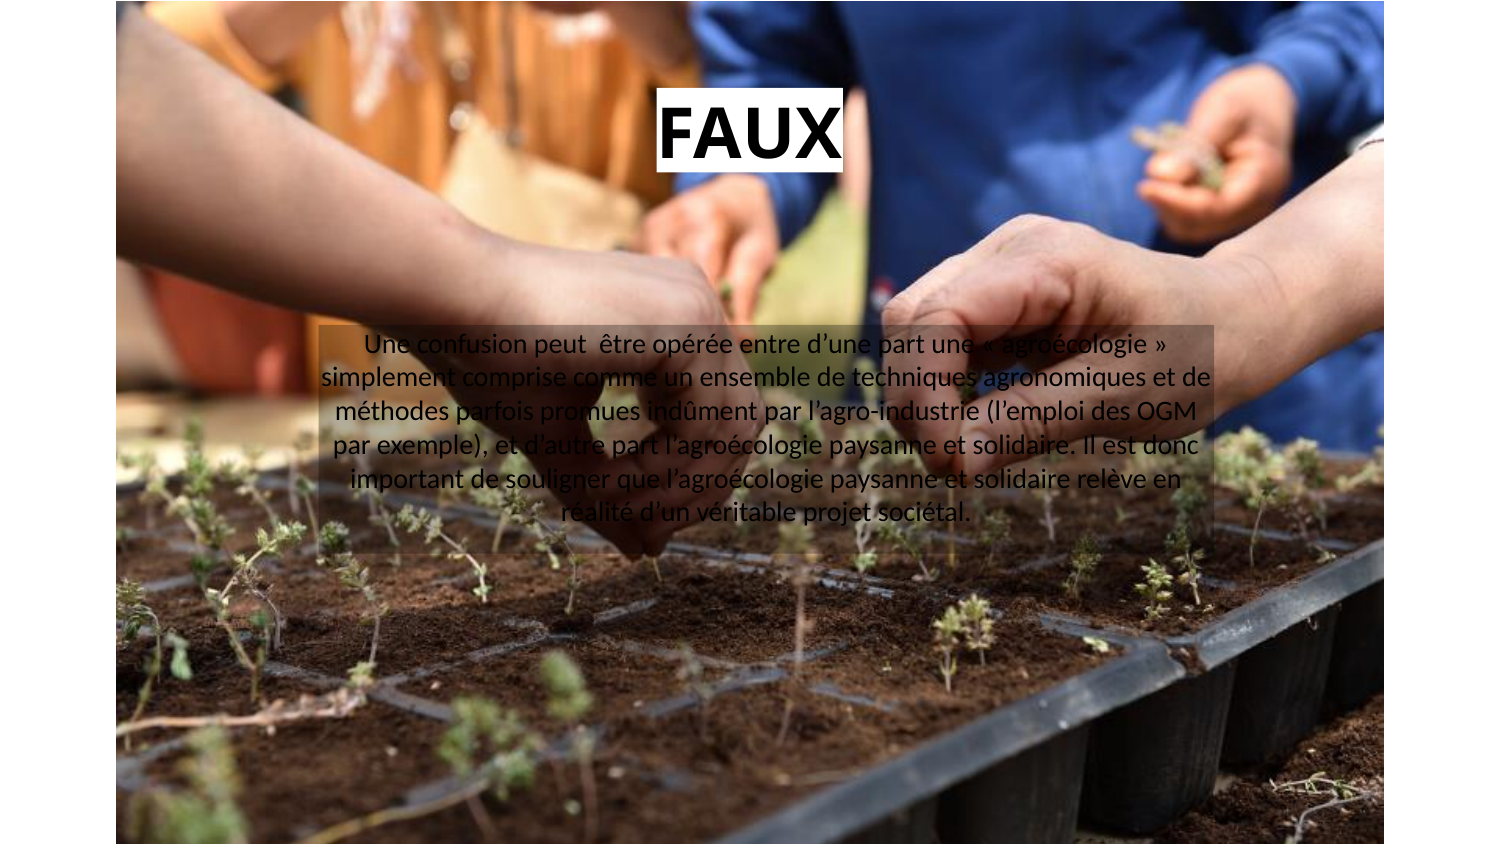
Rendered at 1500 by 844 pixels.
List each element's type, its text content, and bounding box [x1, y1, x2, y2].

text_box FAUX [656, 87, 843, 173]
text_box Une confusion peut être opérée entre d’une part une « agroécologie » simplement comprise comme un ensemble de techniques agronomiques et de méthodes parfois promues indûment par l’agro-industrie (l’emploi des OGM par exemple), et d’autre part l’agroécologie paysanne et solidaire. Il est donc important de souligner que l’agroécologie paysanne et solidaire relève en réalité d’un véritable projet sociétal. [318, 324, 1215, 554]
picture [116, 1, 1384, 844]
